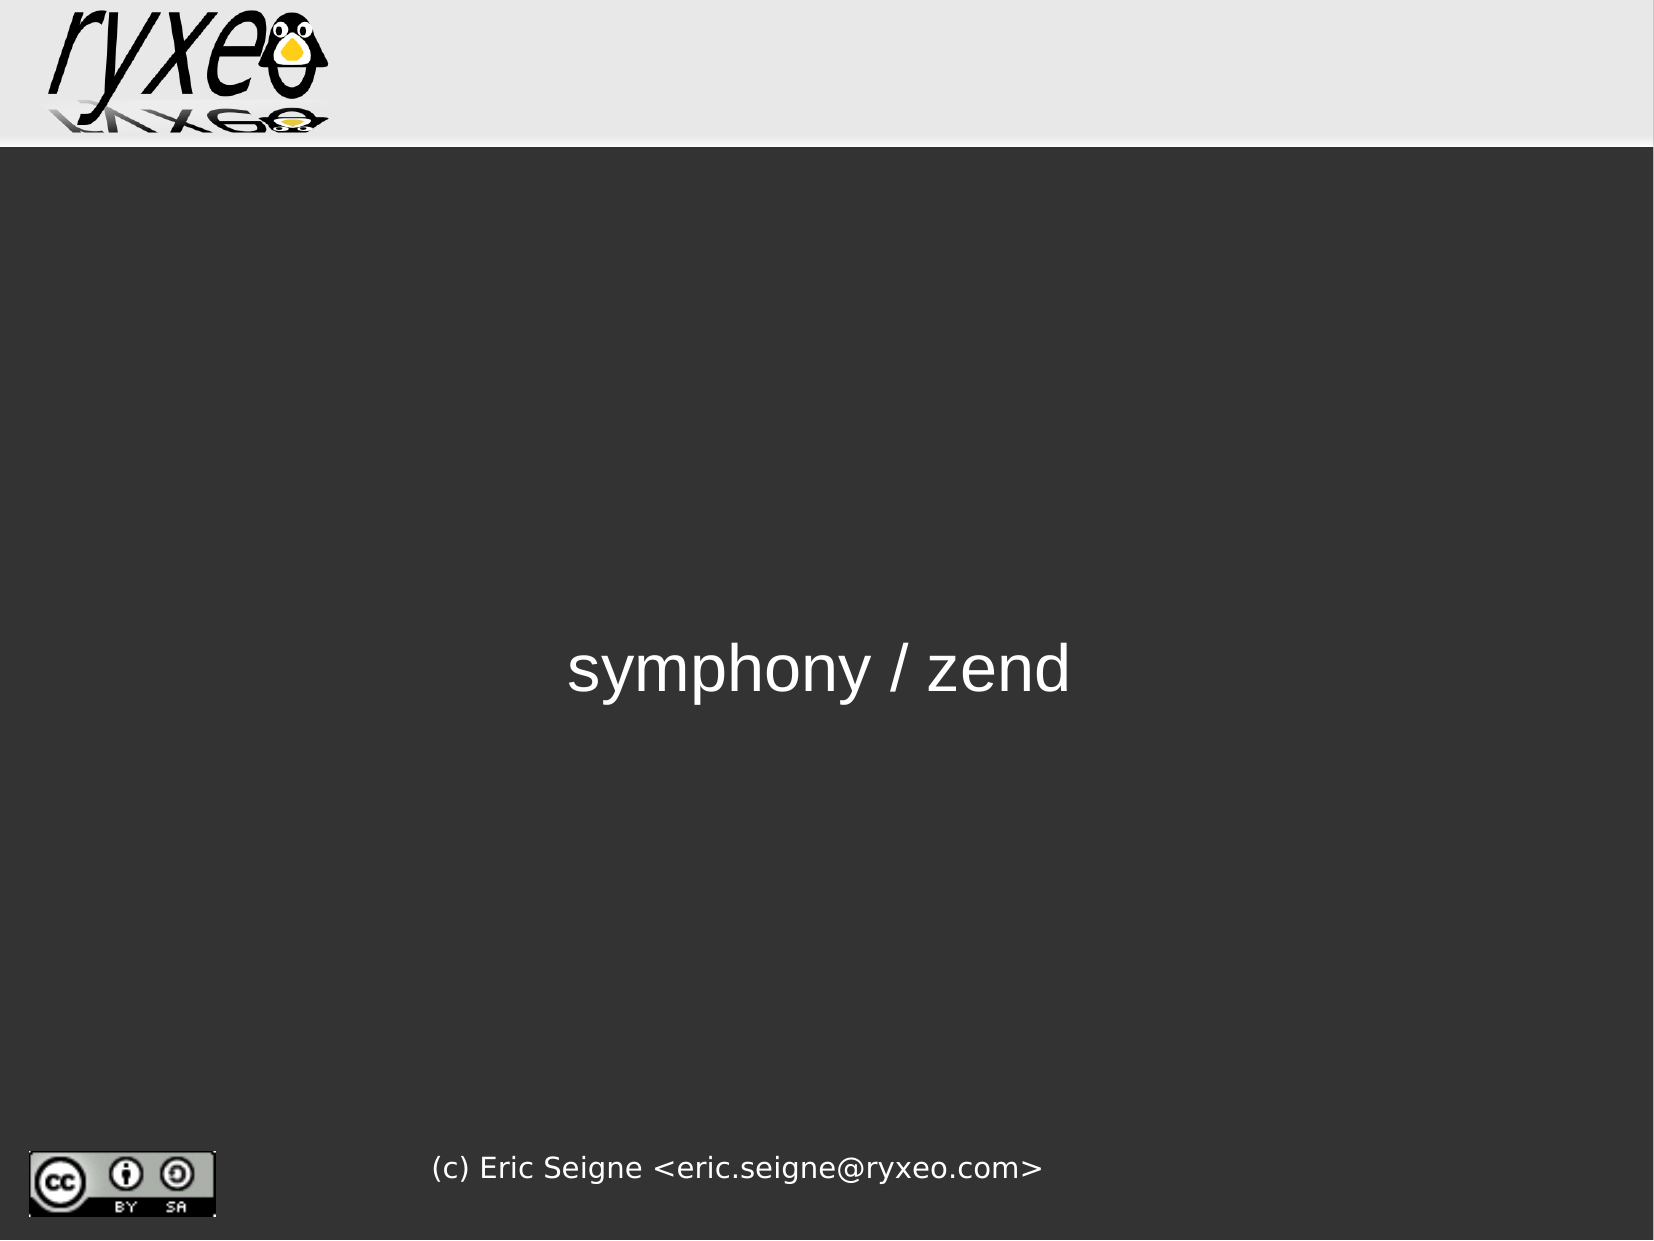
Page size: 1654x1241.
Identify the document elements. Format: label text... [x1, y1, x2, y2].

picture [29, 1151, 216, 1217]
subtitle symphony / zend [118, 295, 1522, 1117]
picture [0, 0, 1654, 147]
